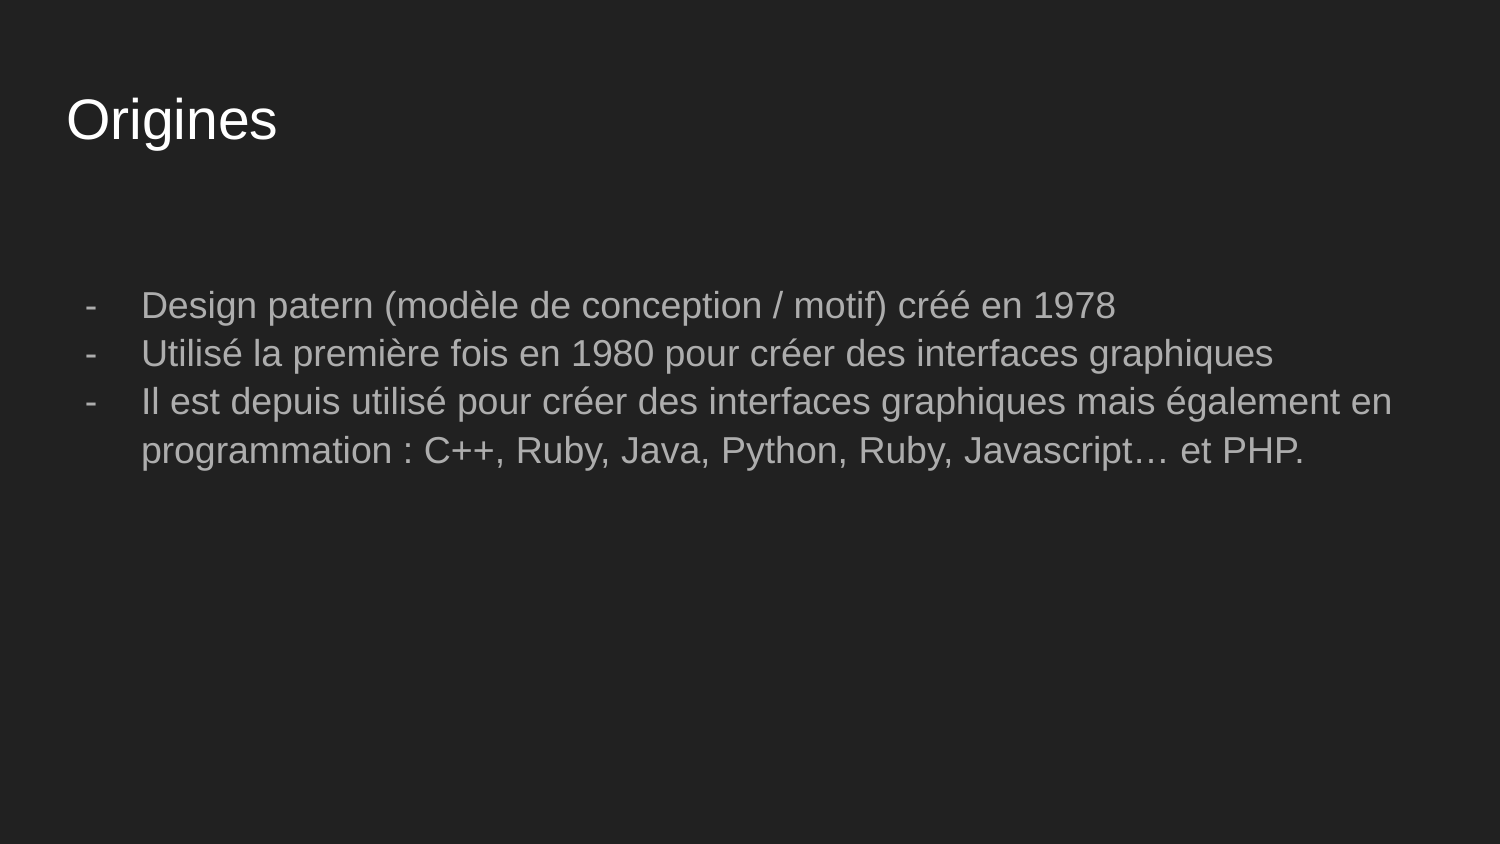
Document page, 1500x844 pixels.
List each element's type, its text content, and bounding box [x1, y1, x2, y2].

title Origines [51, 72, 1449, 167]
list Design patern (modèle de conception / motif) créé en 1978 Utilisé la première fois en 1980 pour créer des interfaces graphiques Il est depuis utilisé pour créer des interfaces graphiques mais également en programmation : C++, Ruby, Java, Python, Ruby, Javascript… et PHP. [51, 263, 1449, 581]
